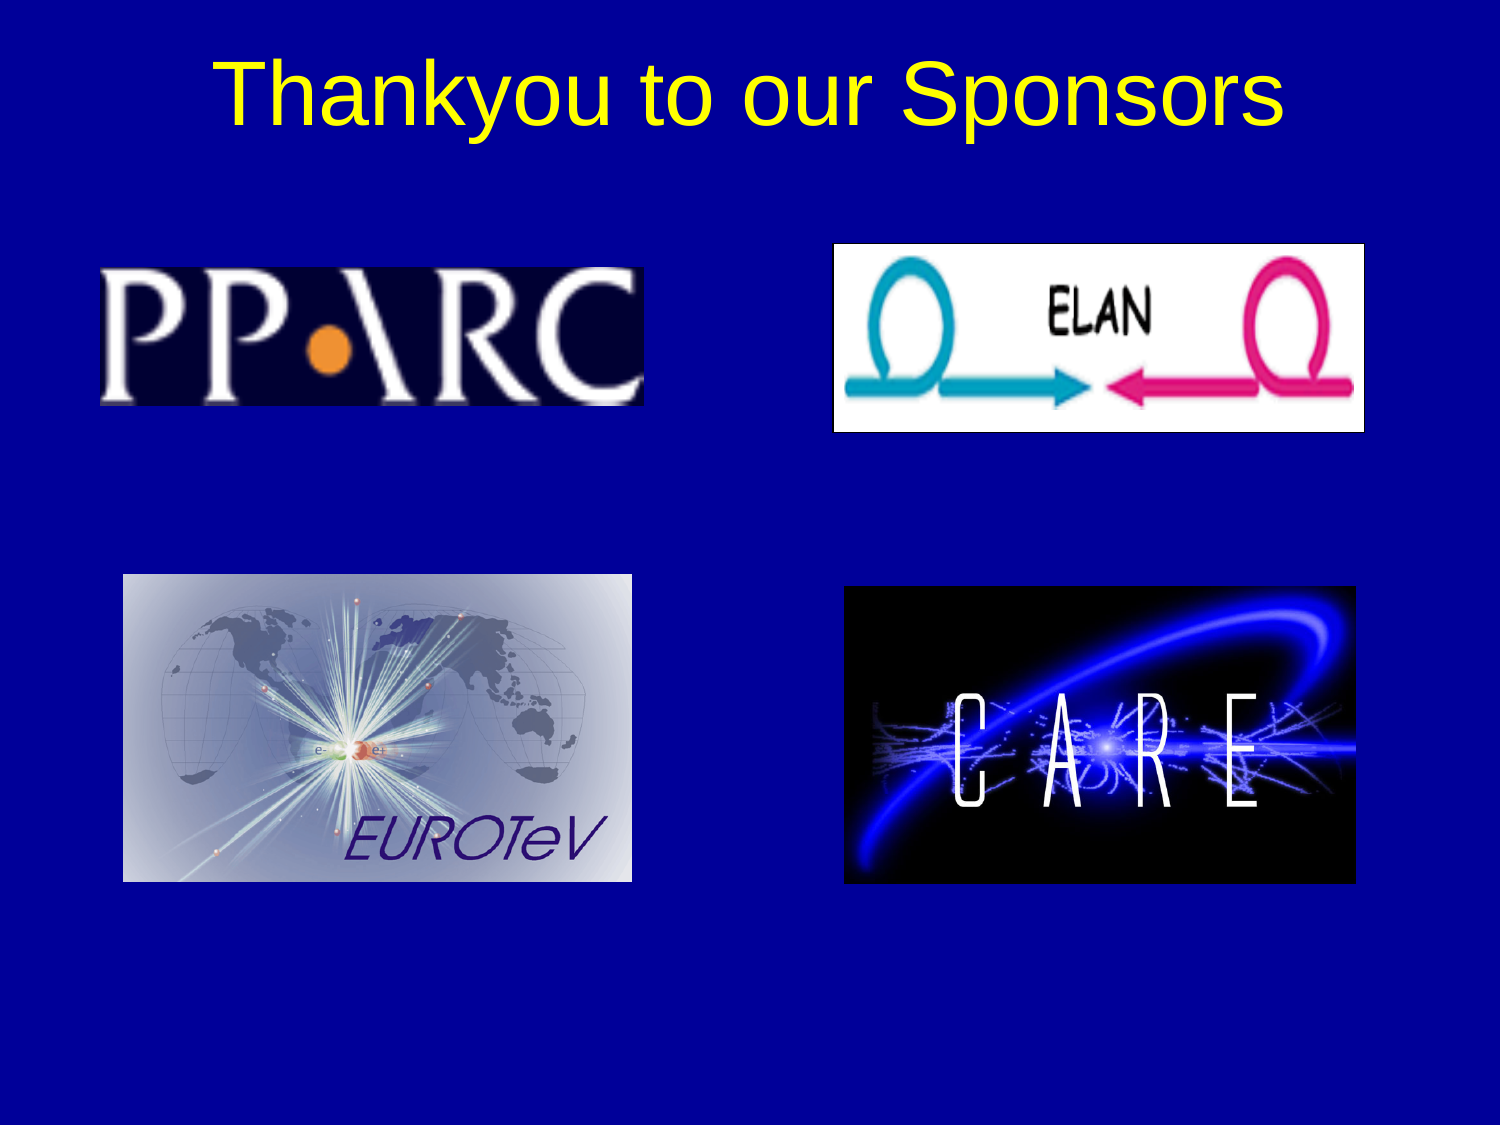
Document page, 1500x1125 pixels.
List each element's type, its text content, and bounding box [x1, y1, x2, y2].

text_box [832, 243, 1365, 433]
title Thankyou to our Sponsors [112, 0, 1388, 188]
picture [844, 255, 1354, 410]
picture [123, 574, 632, 882]
picture [844, 586, 1356, 884]
picture [100, 267, 644, 406]
